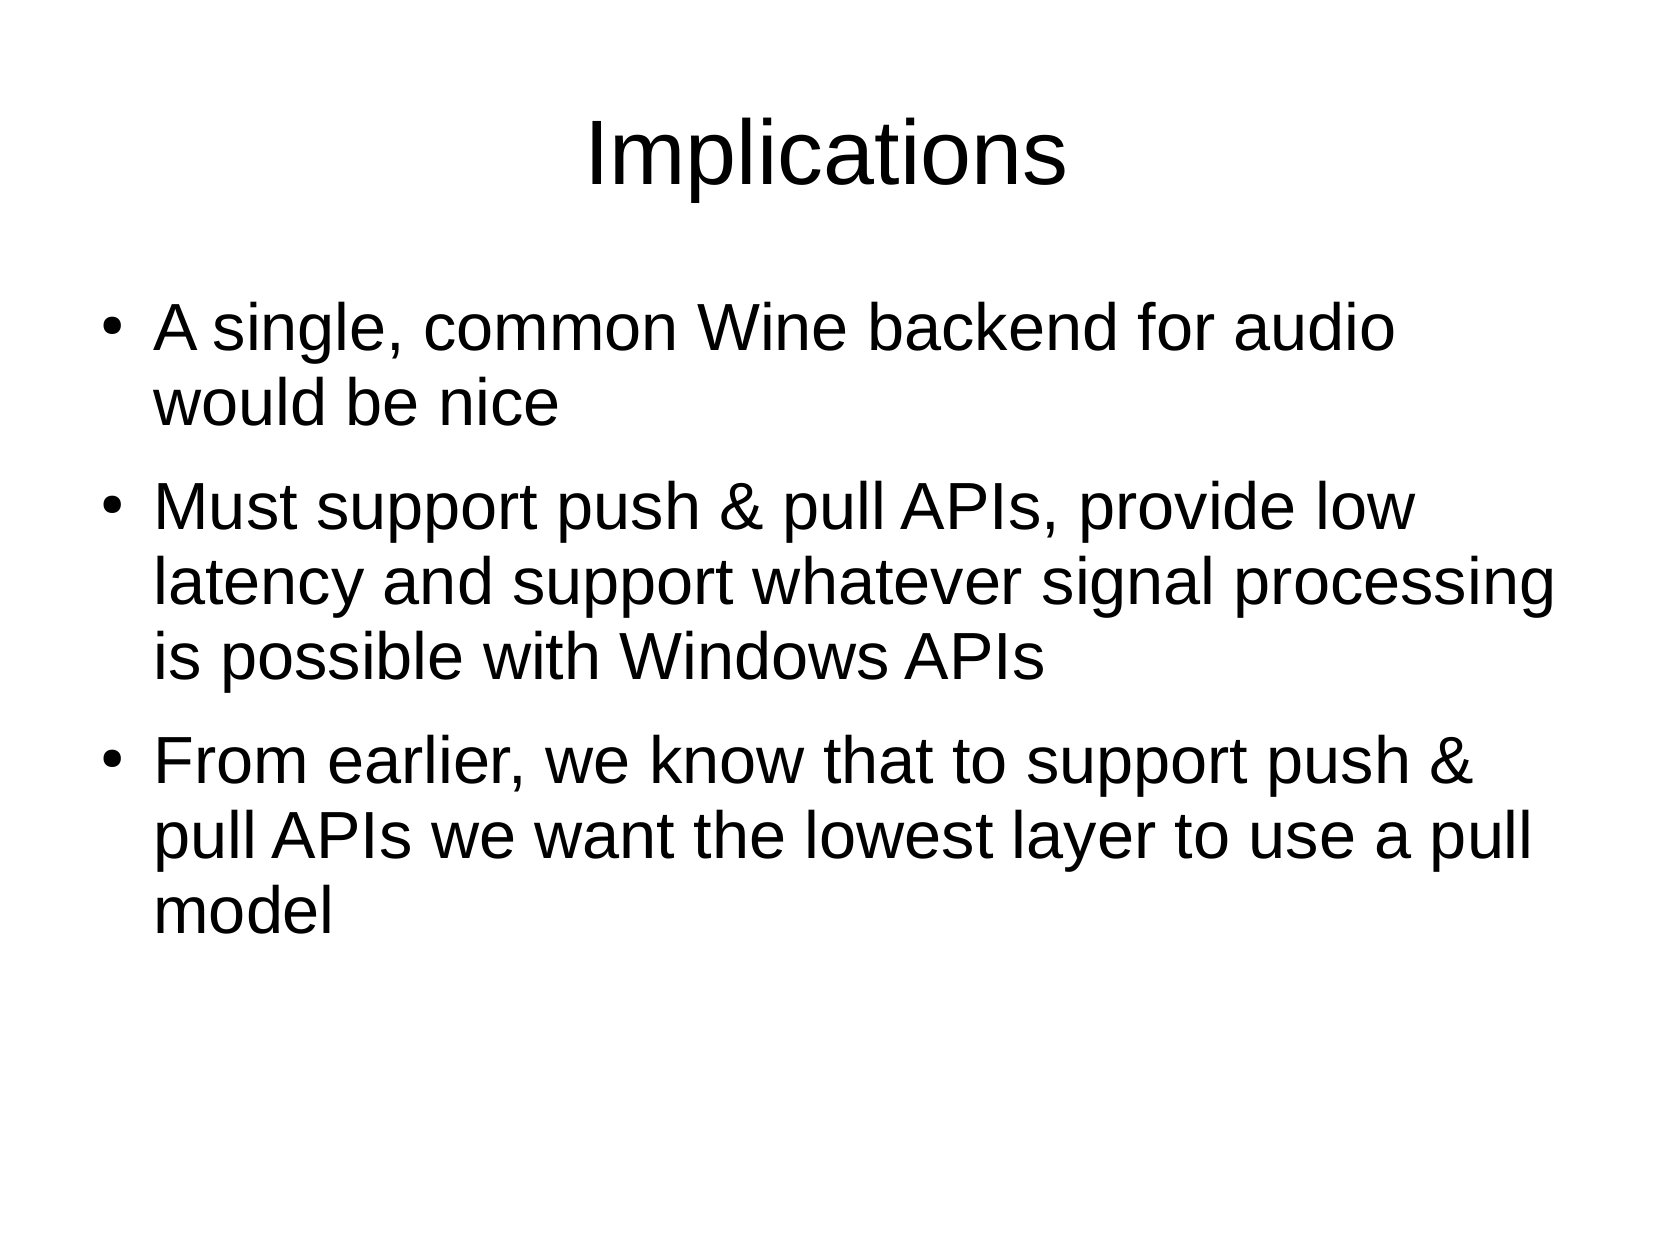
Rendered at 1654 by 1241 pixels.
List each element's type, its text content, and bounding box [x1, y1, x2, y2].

title Implications [82, 56, 1571, 250]
list A single, common Wine backend for audio would be nice Must support push & pull APIs, provide low latency and support whatever signal processing is possible with Windows APIs From earlier, we know that to support push & pull APIs we want the lowest layer to use a pull model [82, 290, 1571, 1094]
